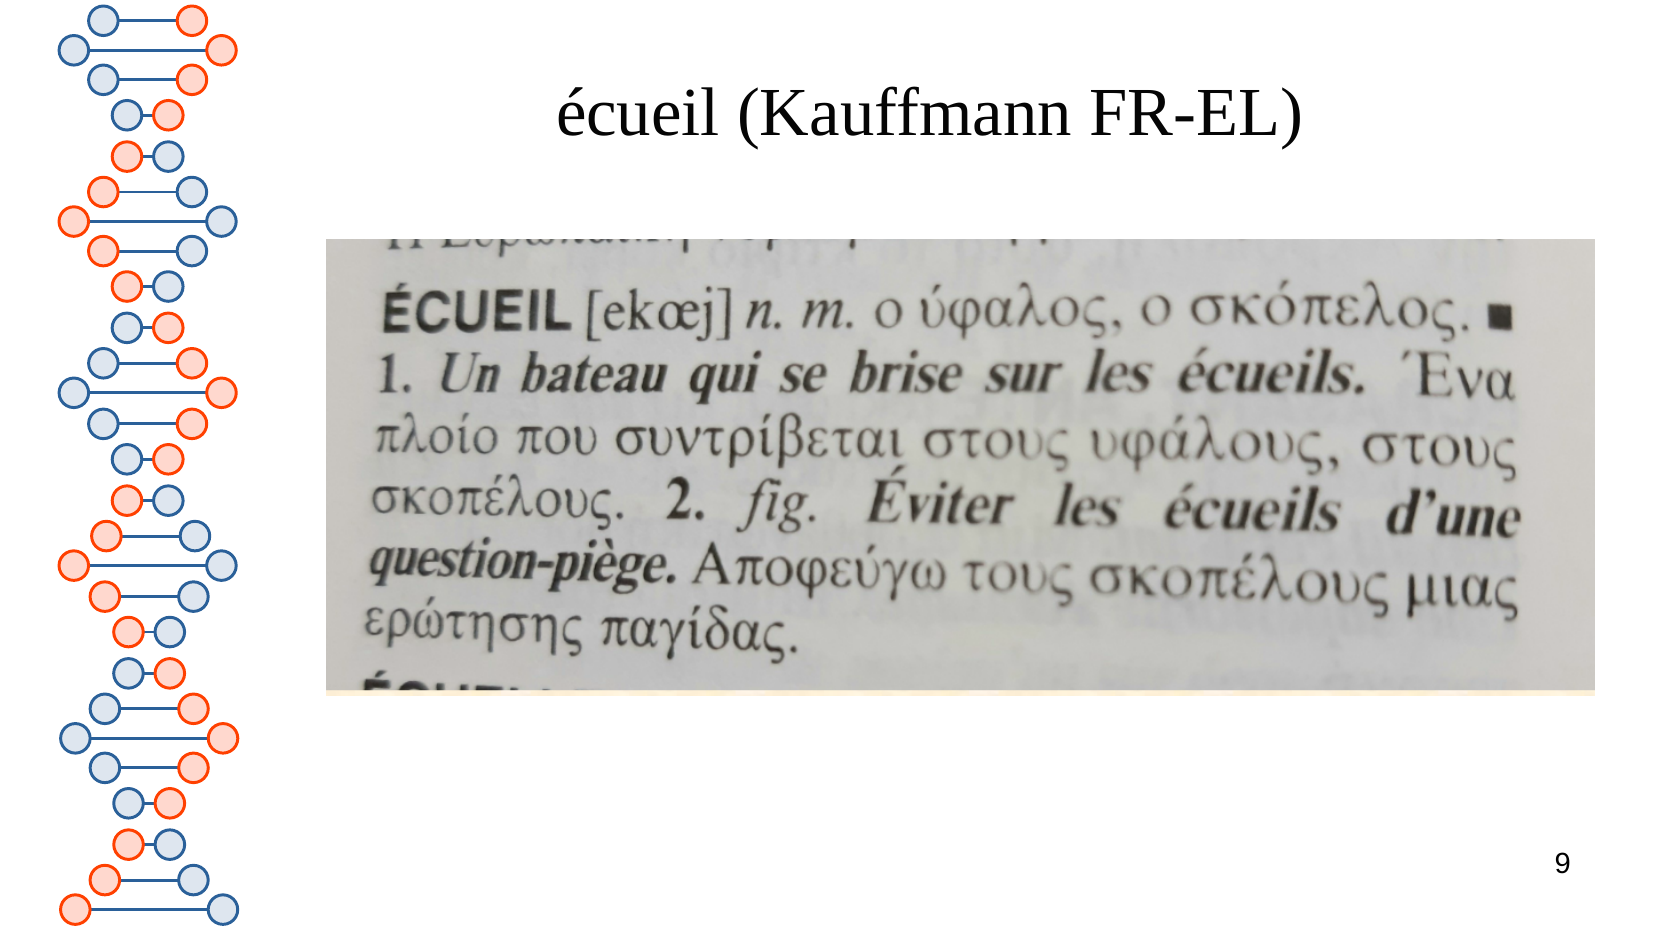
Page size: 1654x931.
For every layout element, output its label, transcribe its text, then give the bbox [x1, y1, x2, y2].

title écueil (Kauffmann FR-EL) [265, 35, 1595, 189]
picture [326, 239, 1595, 696]
